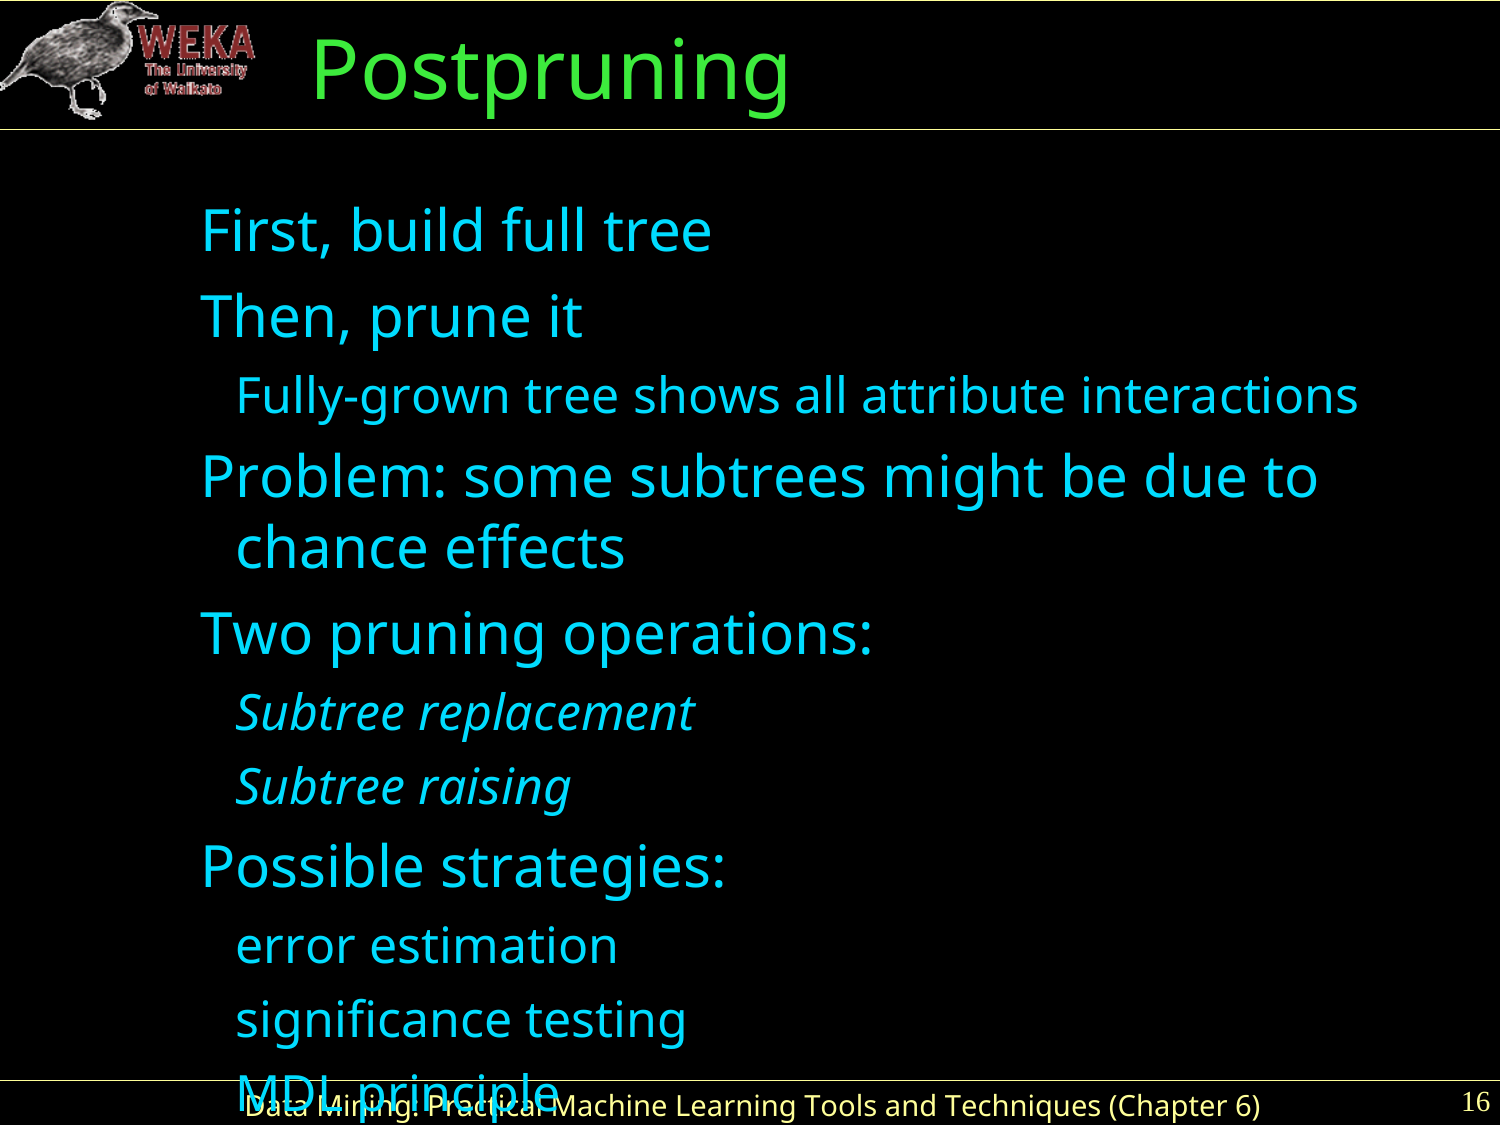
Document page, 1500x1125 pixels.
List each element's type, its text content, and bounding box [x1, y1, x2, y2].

title Postpruning [295, 0, 1500, 148]
picture [0, 1, 266, 129]
list First, build full tree Then, prune it Fully-grown tree shows all attribute interactions Problem: some subtrees might be due to chance effects Two pruning operations: Subtree replacement Subtree raising Possible strategies: error estimation significance testing MDL principle [150, 187, 1477, 1010]
